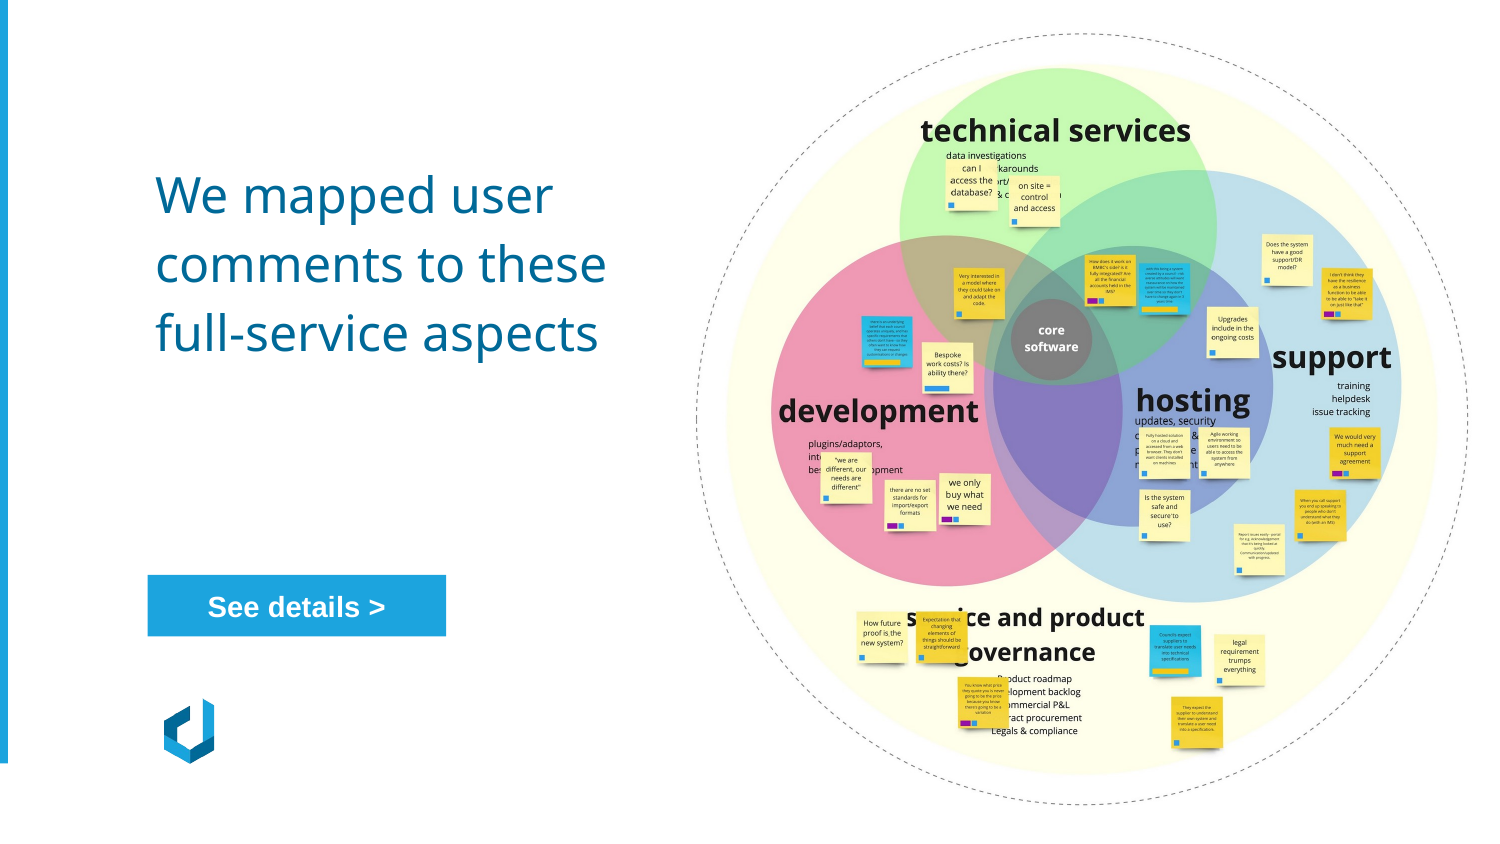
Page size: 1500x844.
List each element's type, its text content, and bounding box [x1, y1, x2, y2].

text_box See details > [147, 574, 447, 637]
picture [690, 24, 1474, 819]
list We mapped user comments to these full-service aspects [140, 139, 666, 637]
picture [164, 698, 215, 764]
